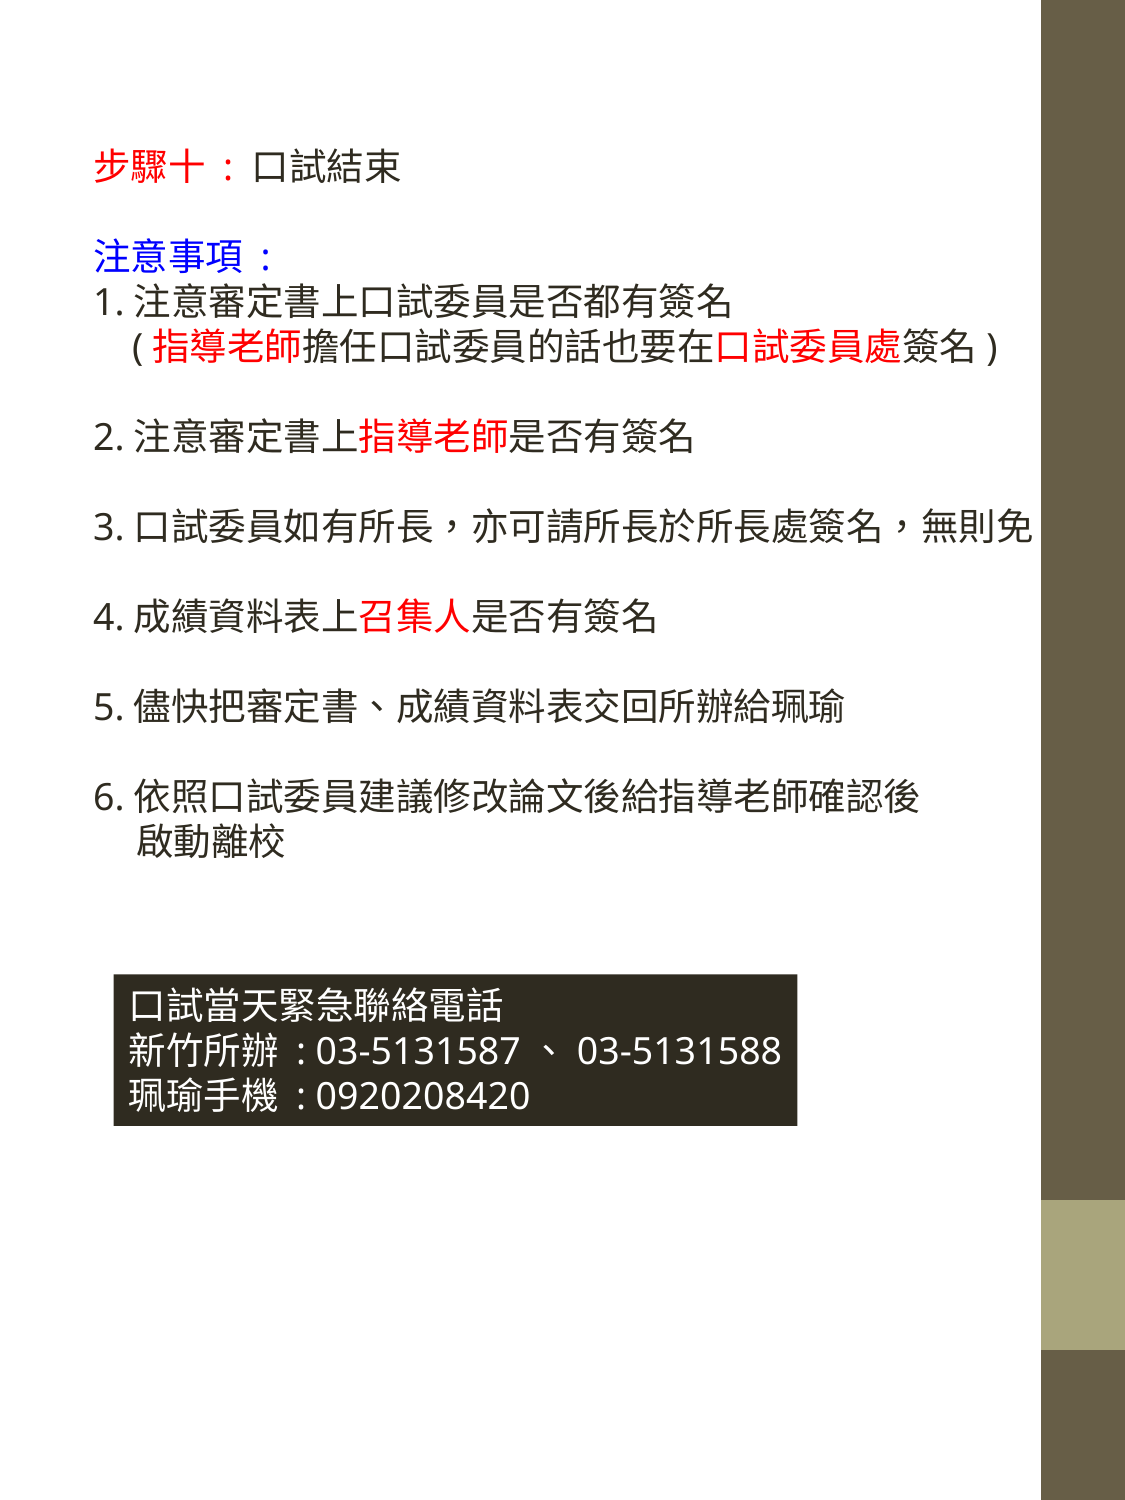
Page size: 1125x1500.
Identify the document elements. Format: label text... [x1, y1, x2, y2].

text_box 口試當天緊急聯絡電話 新竹所辦 : 03-5131587、03-5131588 珮瑜手機 : 0920208420 [113, 974, 769, 1126]
text_box 步驟十 : 口試結束 注意事項 : 1.注意審定書上口試委員是否都有簽名 (指導老師擔任口試委員的話也要在口試委員處簽名) 2.注意審定書上指導老師是否有簽名 3.口試委員如有所長，亦可請所長於所長處簽名，無則免 4.成績資料表上召集人是否有簽名 5.儘快把審定書、成績資料表交回所辦給珮瑜 6.依照口試委員建議修改論文後給指導老師確認後 啟動離校 [78, 135, 1048, 924]
